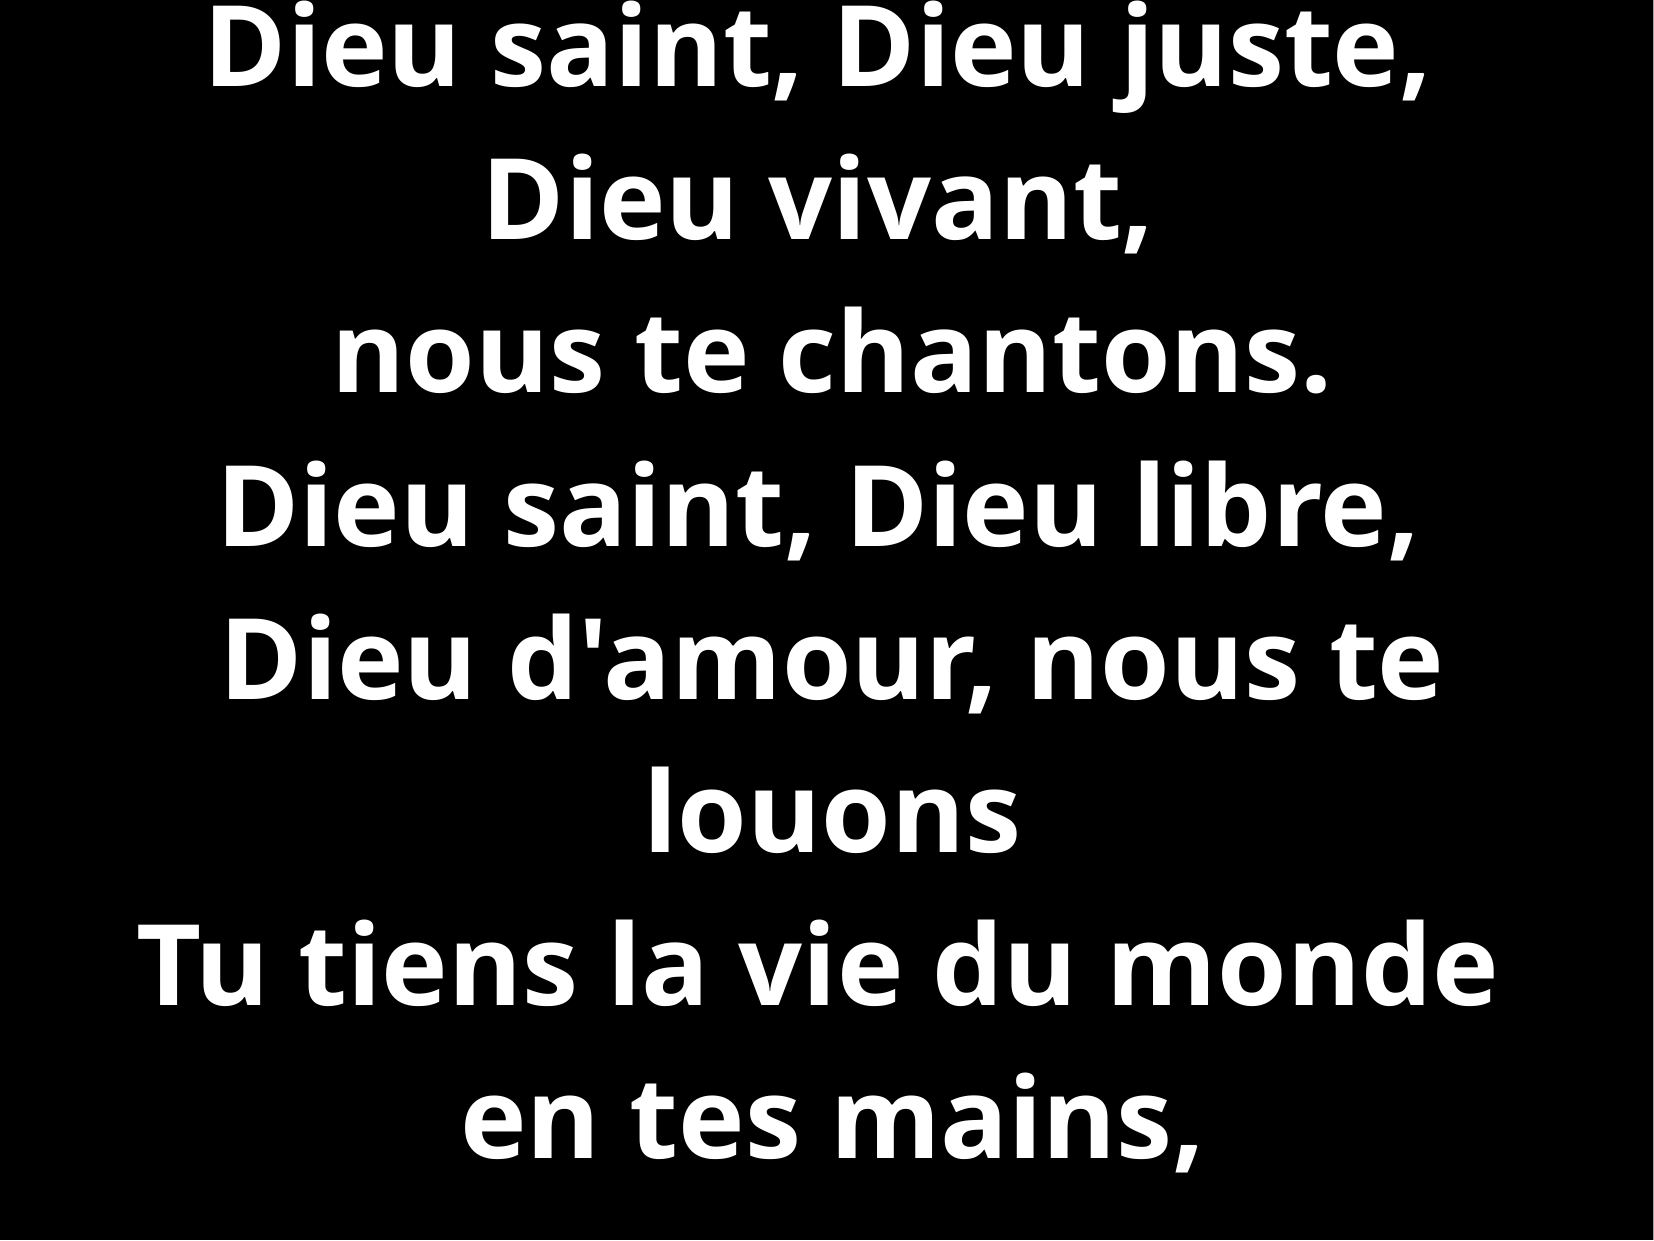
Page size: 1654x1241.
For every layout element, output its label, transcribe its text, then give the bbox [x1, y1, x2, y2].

subtitle Dieu saint, Dieu juste, Dieu vivant, nous te chantons. Dieu saint, Dieu libre, Dieu d'amour, nous te louons Tu tiens la vie du monde en tes mains, [35, 0, 1630, 1207]
